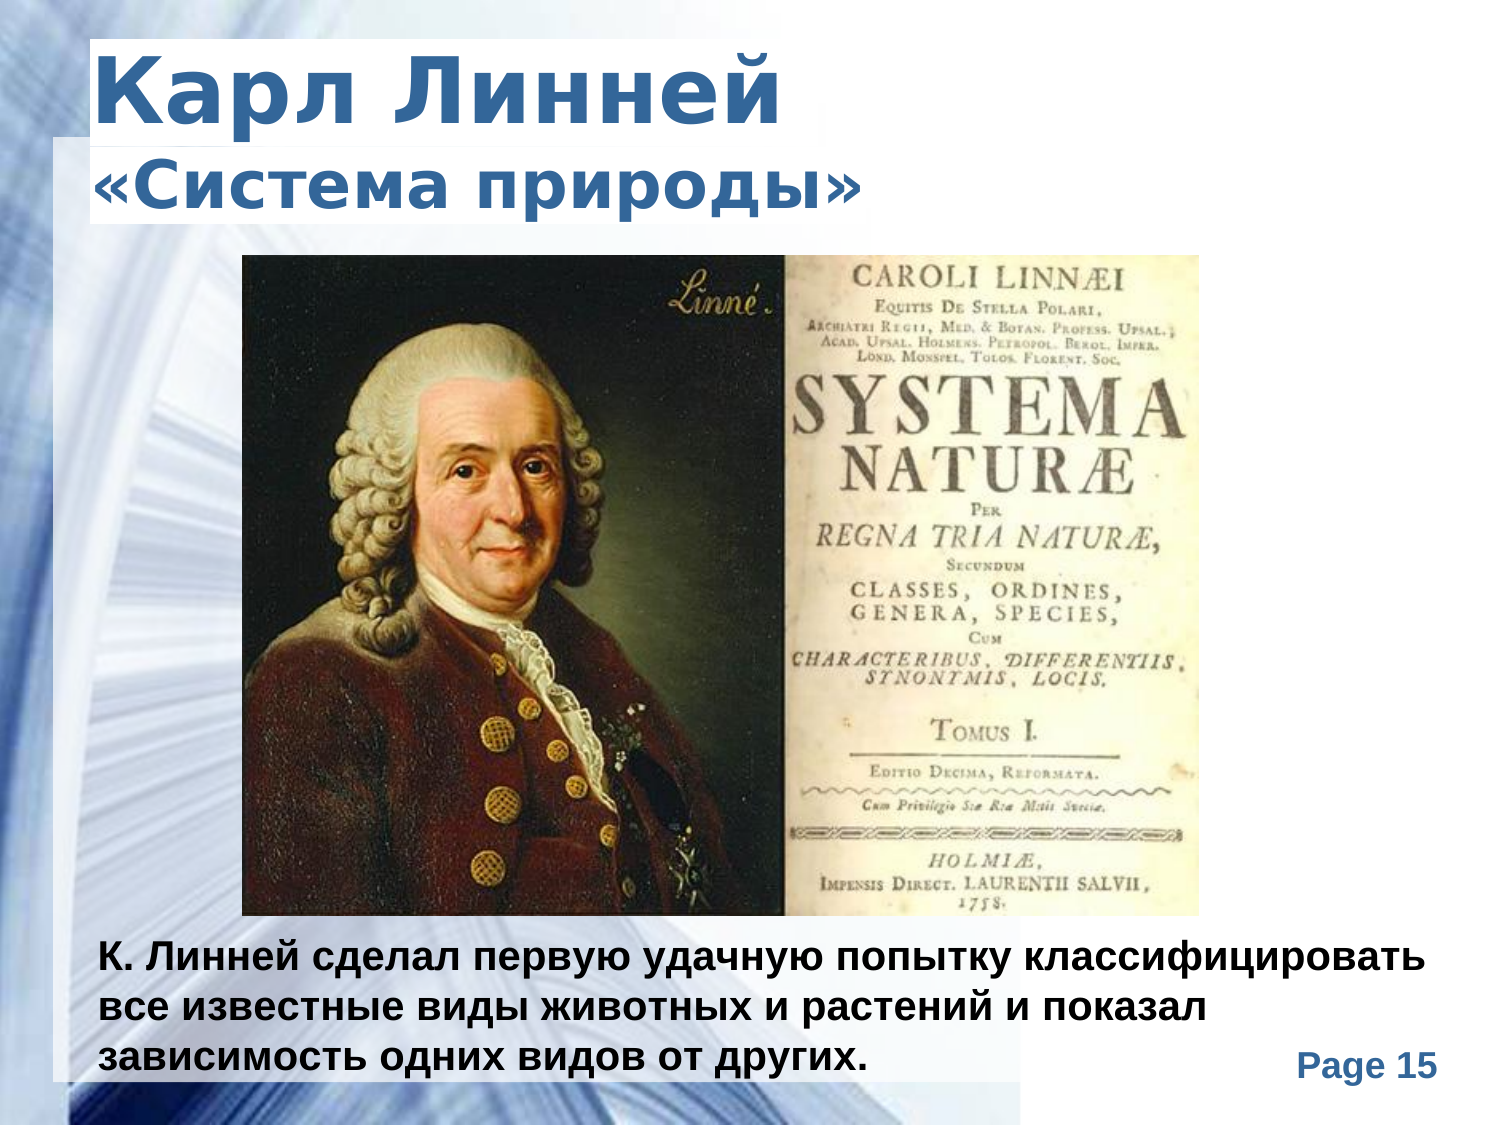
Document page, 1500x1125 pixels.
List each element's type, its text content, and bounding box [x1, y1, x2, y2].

picture [0, 0, 1500, 1125]
title Карл Линней «Система природы» [75, 33, 1426, 221]
text_box К. Линней сделал первую удачную попытку классифицировать все известные виды животных и растений и показал зависимость одних видов от других. [82, 921, 1491, 1087]
